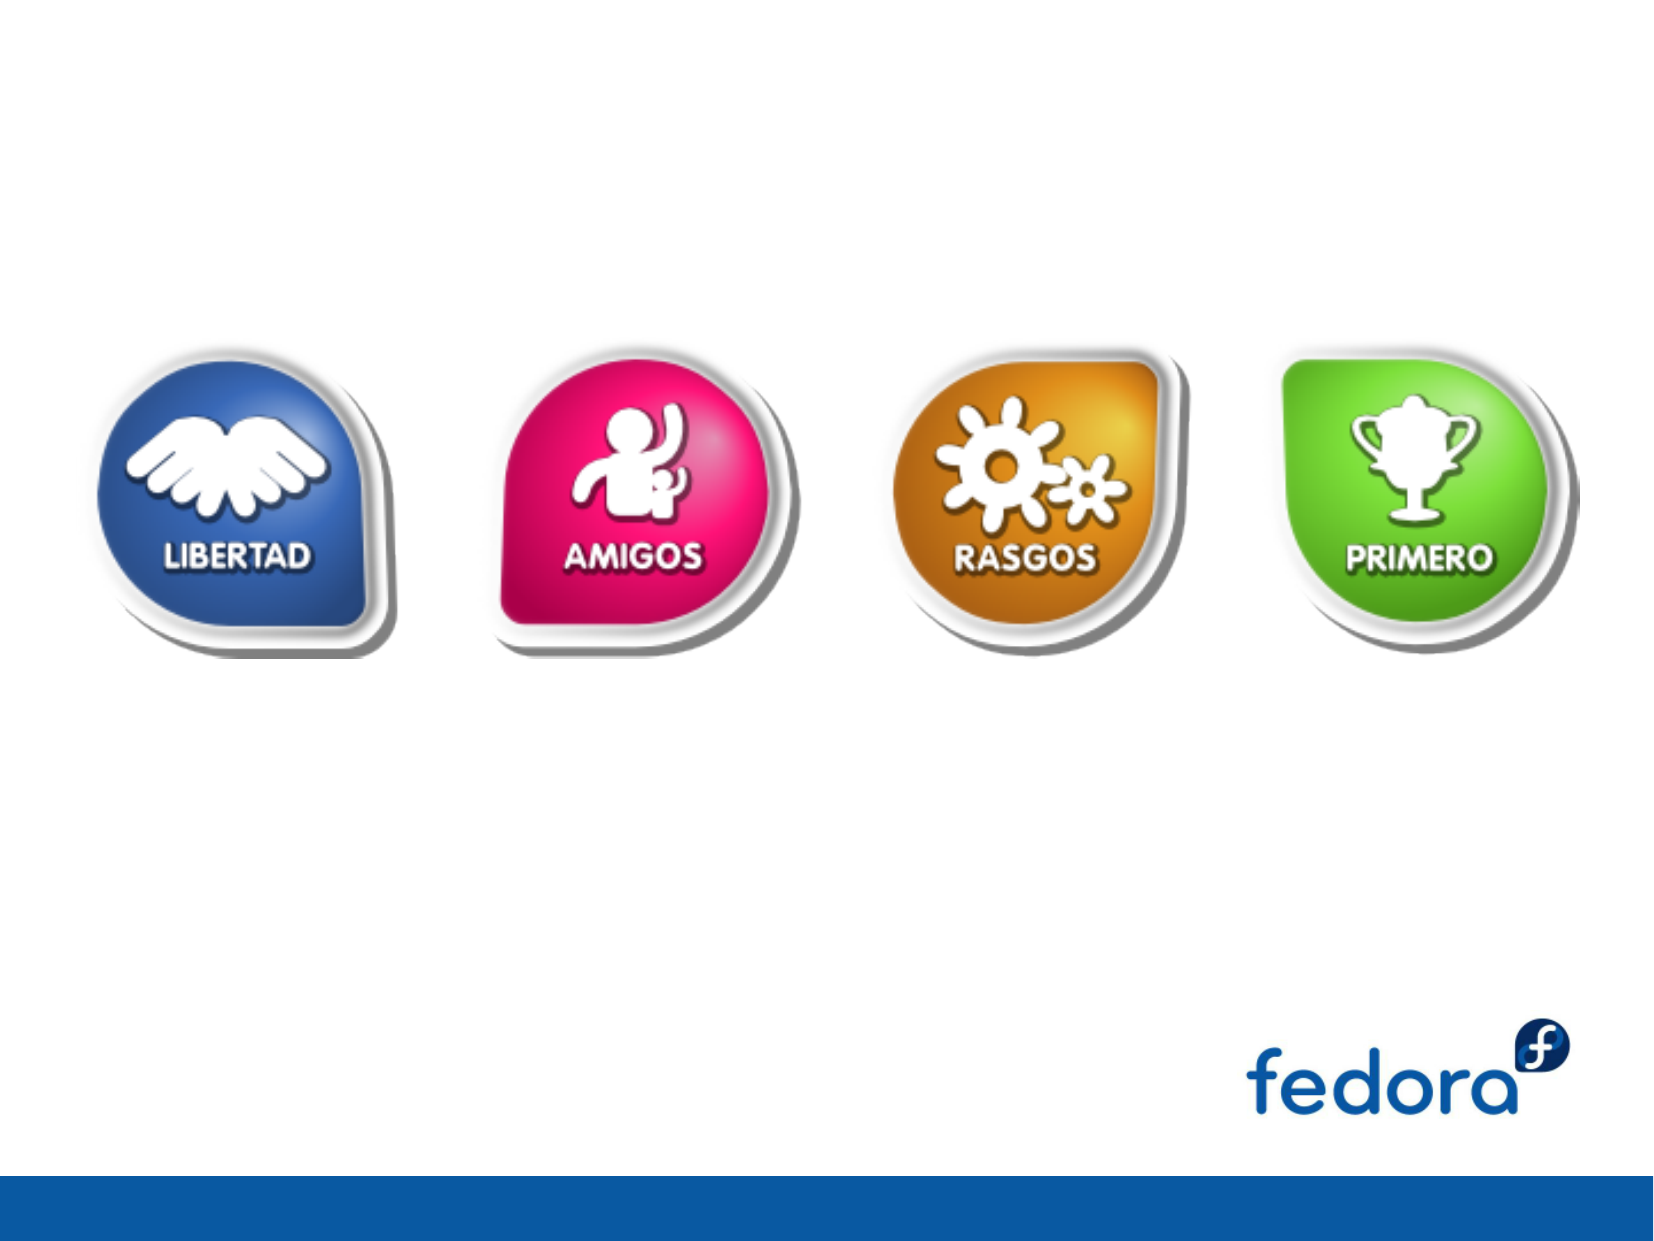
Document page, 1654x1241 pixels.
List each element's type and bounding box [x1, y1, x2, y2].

picture [75, 337, 1580, 659]
picture [0, 1176, 1654, 1241]
picture [1237, 1010, 1576, 1125]
